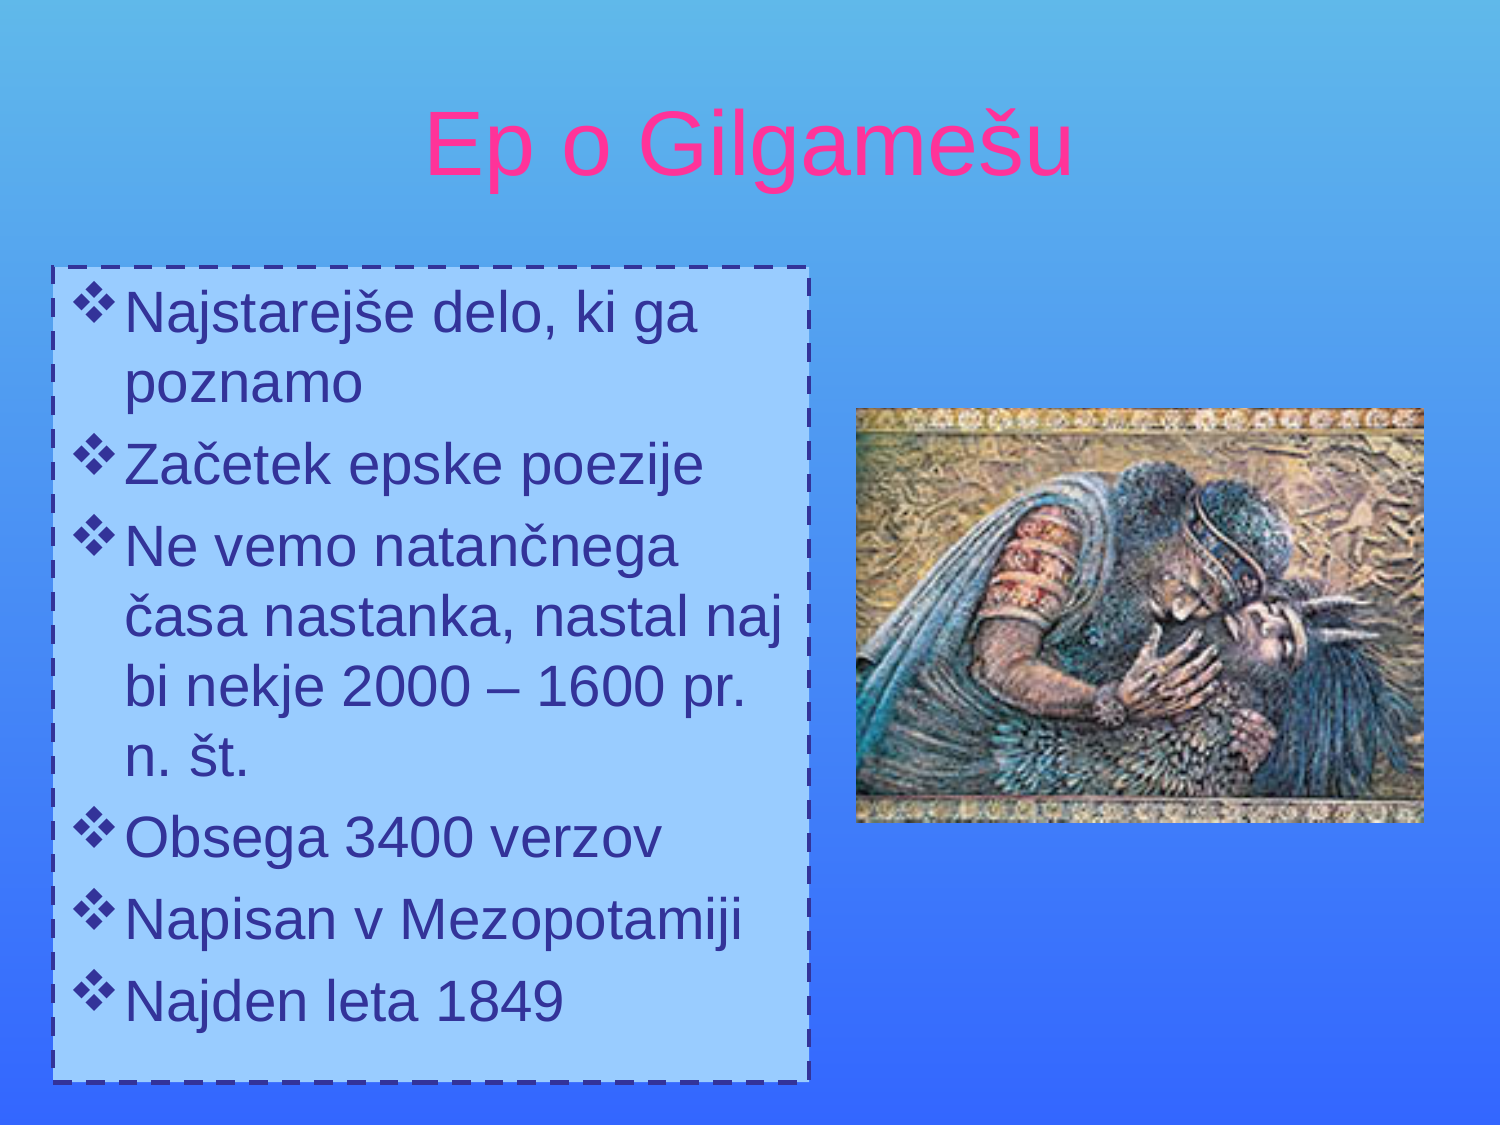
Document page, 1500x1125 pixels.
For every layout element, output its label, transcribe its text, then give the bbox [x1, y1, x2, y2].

list Najstarejše delo, ki ga poznamo Začetek epske poezije Ne vemo natančnega časa nastanka, nastal naj bi nekje 2000 – 1600 pr. n. št. Obsega 3400 verzov Napisan v Mezopotamiji Najden leta 1849 [53, 267, 810, 1083]
picture [856, 408, 1424, 823]
title Ep o Gilgamešu [75, 45, 1425, 233]
